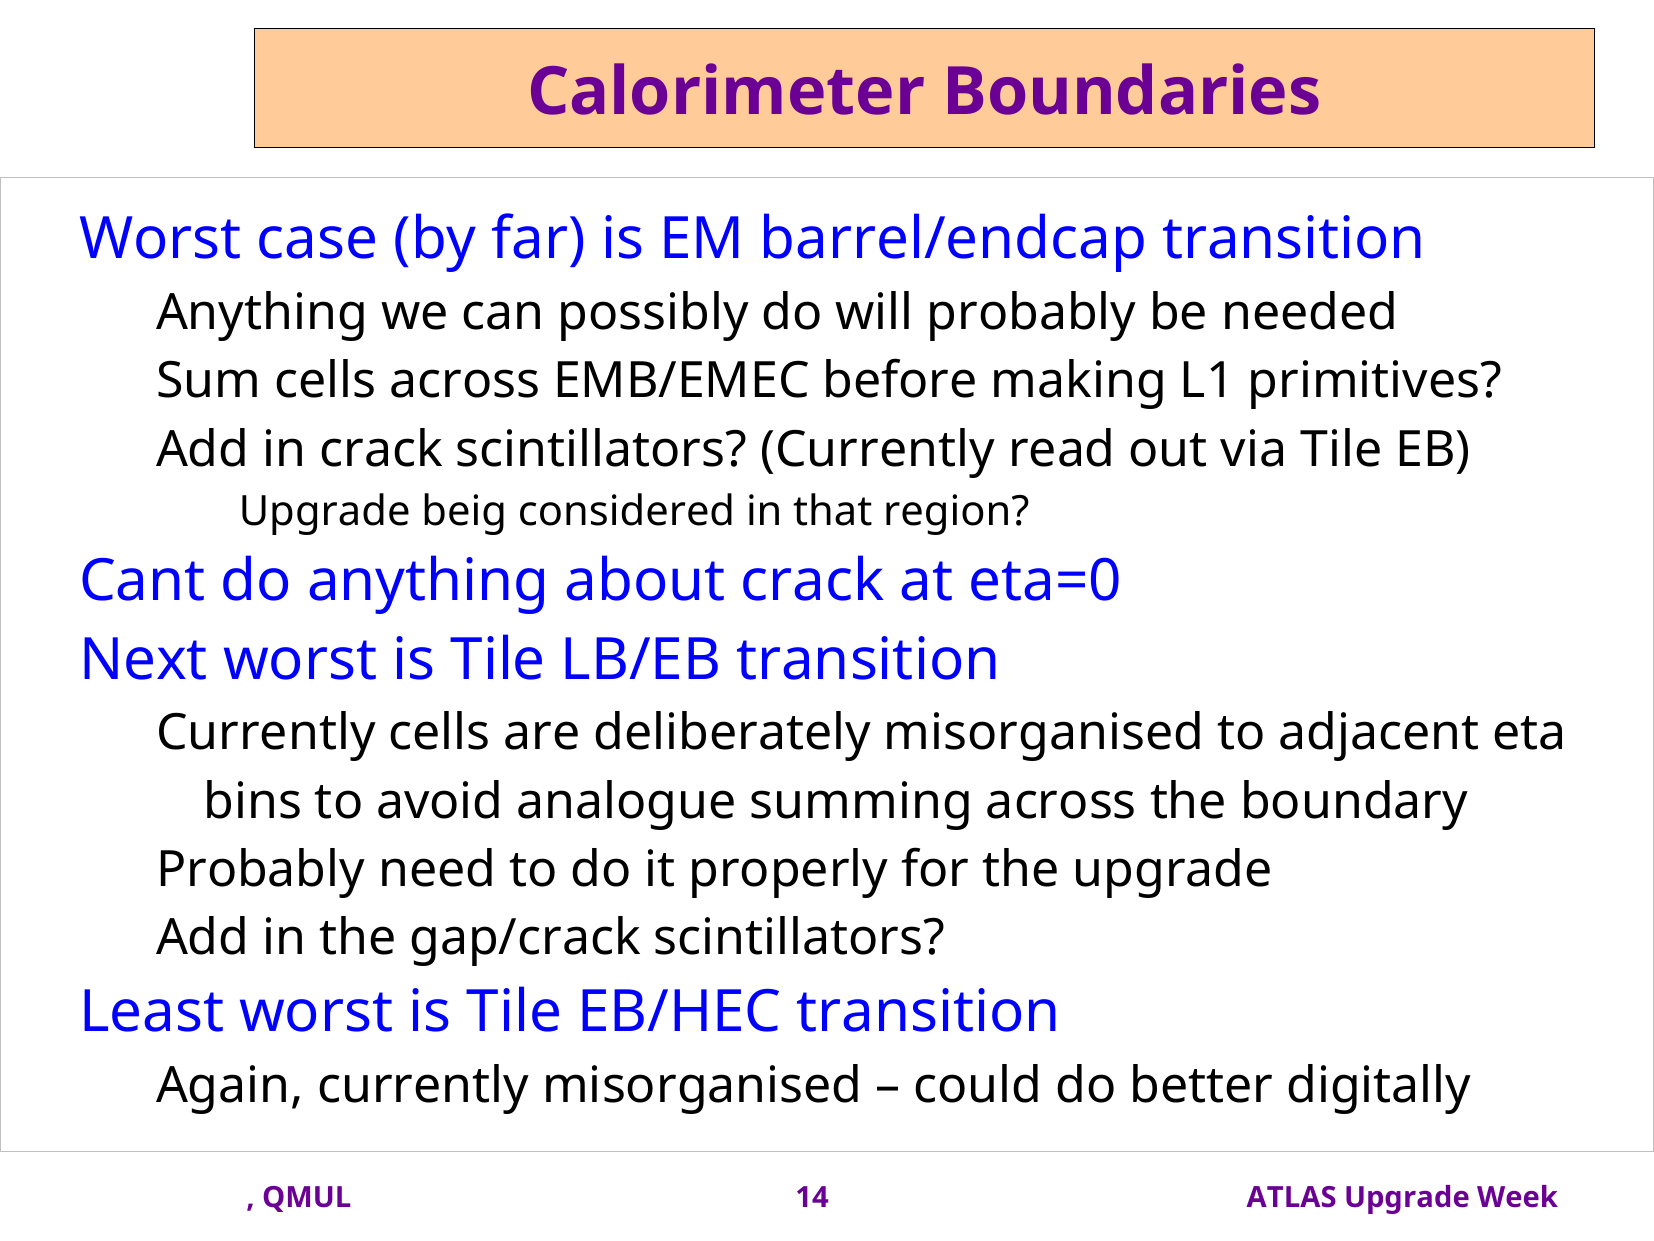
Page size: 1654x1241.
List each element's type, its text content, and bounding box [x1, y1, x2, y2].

list Worst case (by far) is EM barrel/endcap transition Anything we can possibly do will probably be needed Sum cells across EMB/EMEC before making L1 primitives? Add in crack scintillators? (Currently read out via Tile EB) Upgrade beig considered in that region? Cant do anything about crack at eta=0 Next worst is Tile LB/EB transition Currently cells are deliberately misorganised to adjacent eta bins to avoid analogue summing across the boundary Probably need to do it properly for the upgrade Add in the gap/crack scintillators? Least worst is Tile EB/HEC transition Again, currently misorganised – could do better digitally [61, 196, 1605, 1137]
title Calorimeter Boundaries [254, 28, 1595, 148]
